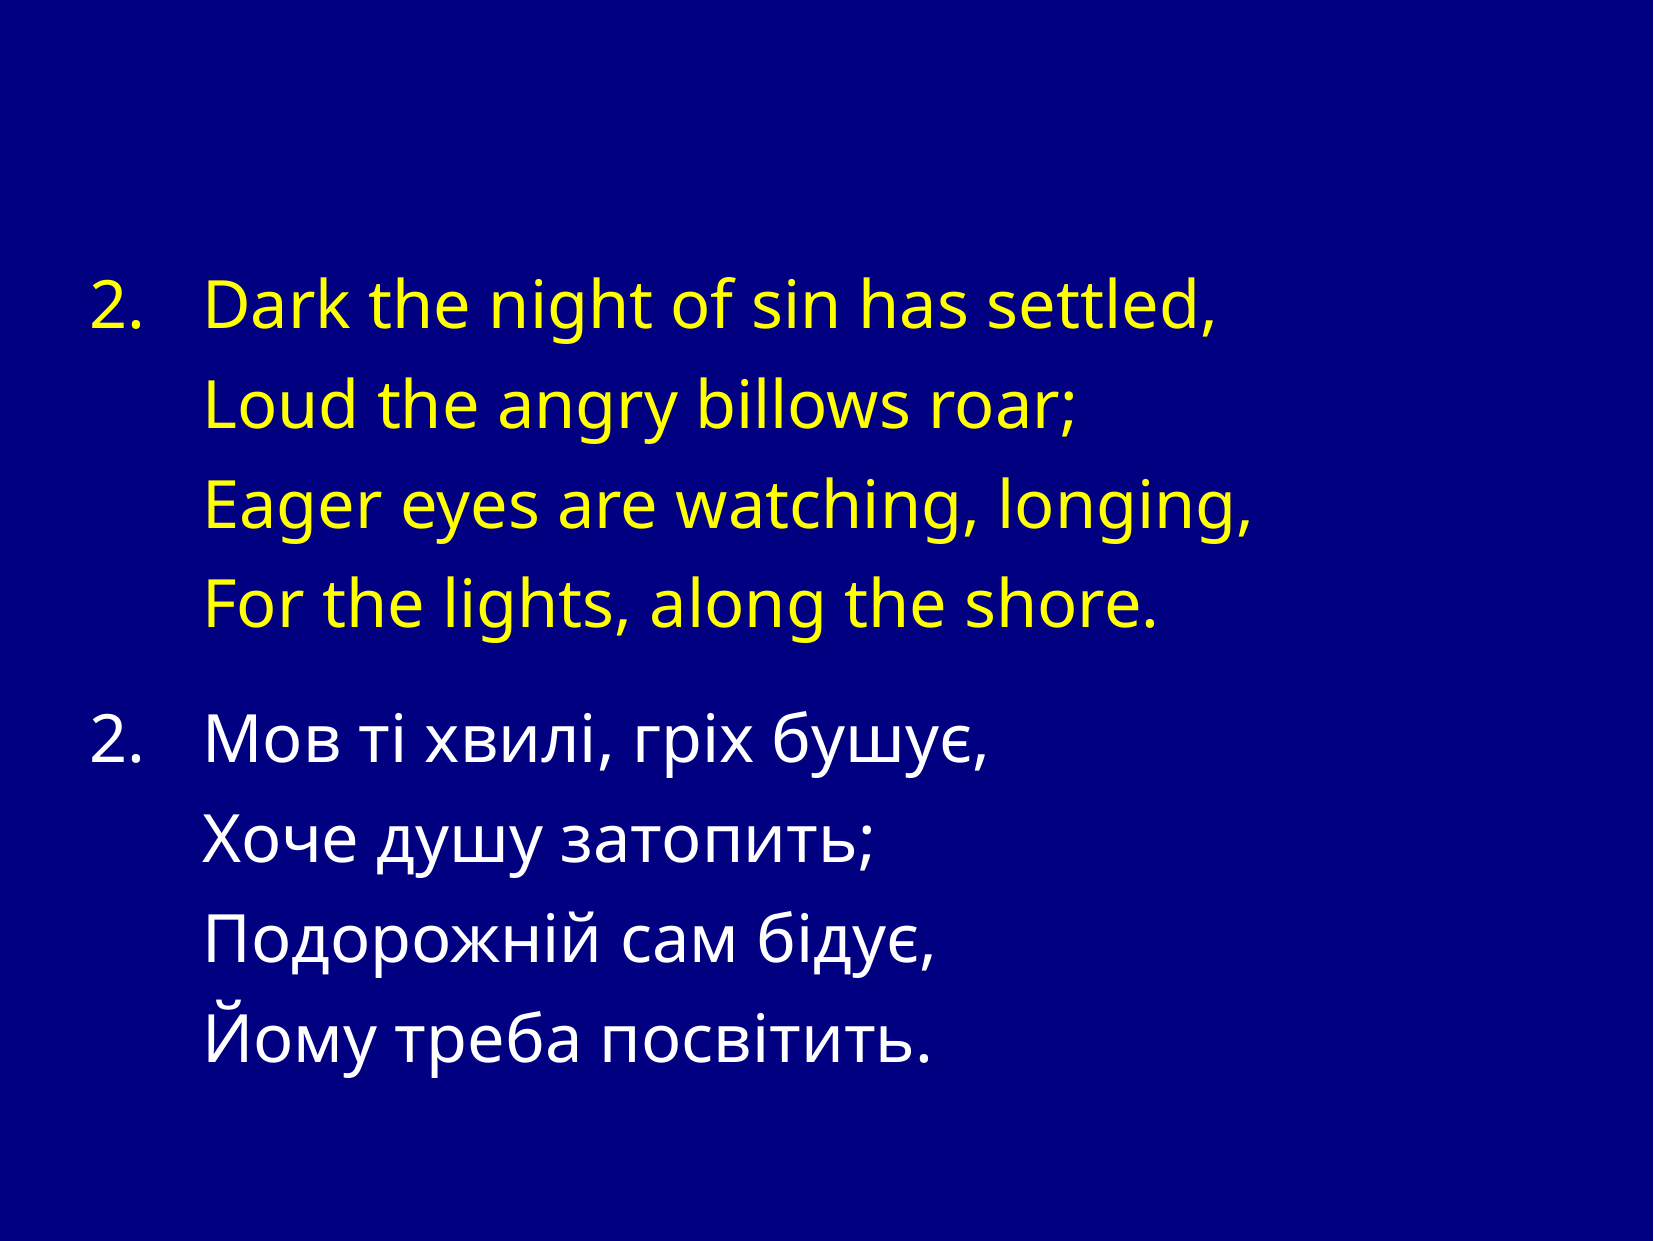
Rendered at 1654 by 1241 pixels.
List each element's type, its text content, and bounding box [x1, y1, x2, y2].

text_box 2. Dark the night of sin has settled, Loud the angry billows roar; Eager eyes are watching, longing, For the lights, along the shore. [75, 150, 1576, 638]
text_box 2. Мов ті хвилі, гріх бушує, Хоче душу затопить; Подорожній сам бідує, Йому треба посвітить. [75, 675, 1576, 1163]
